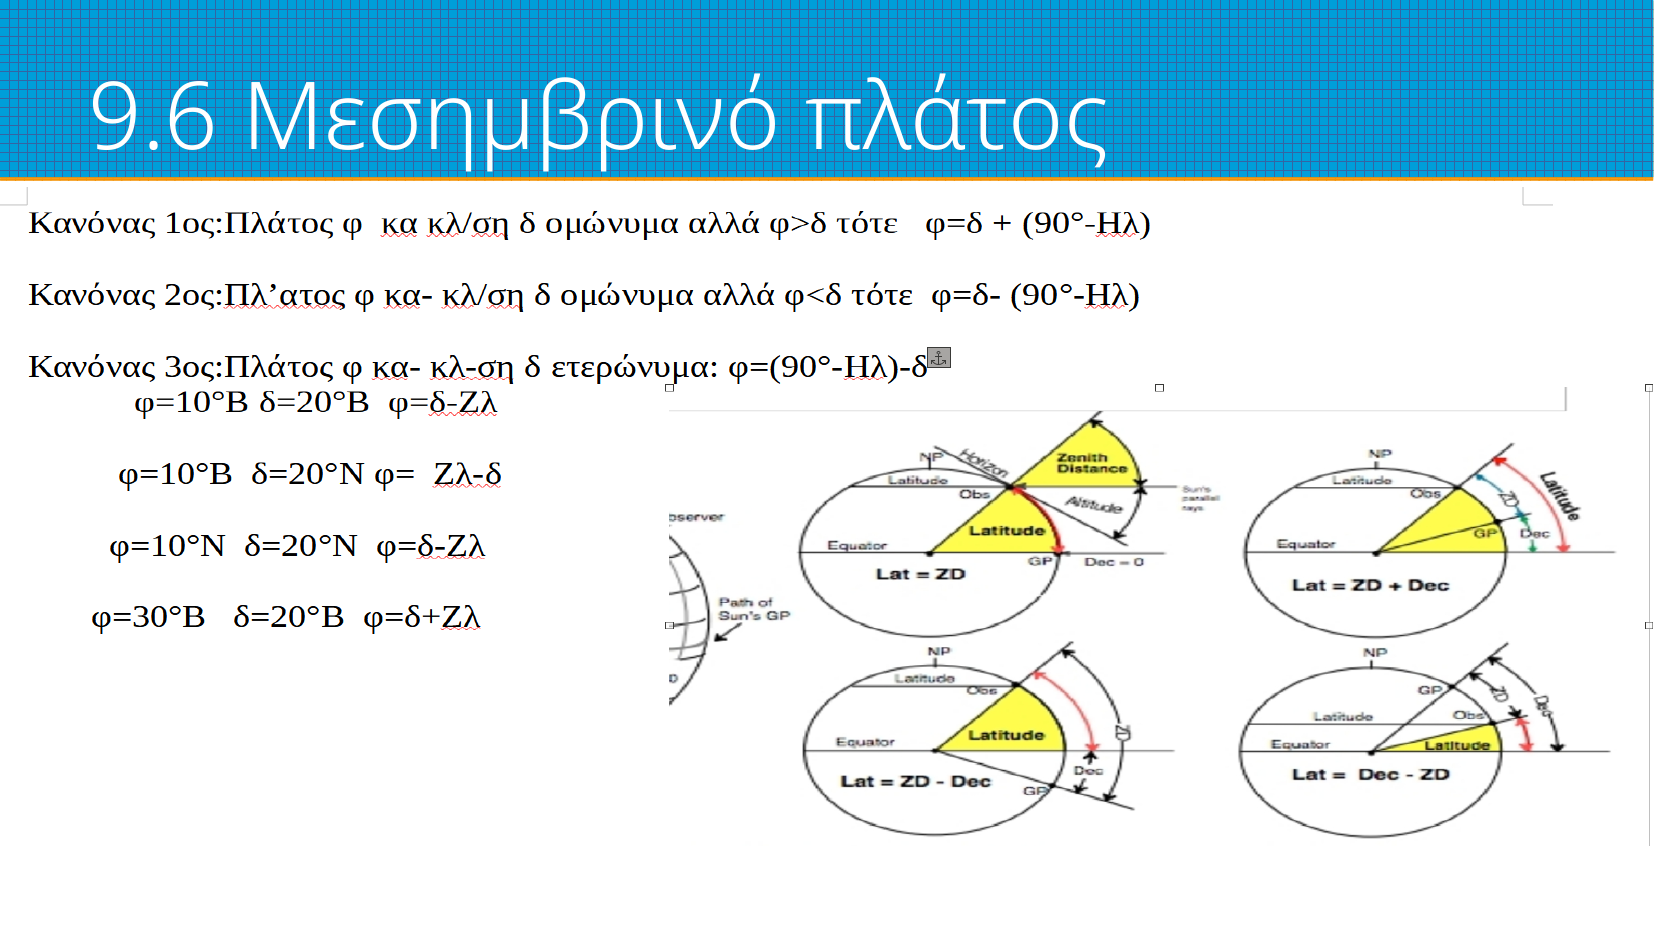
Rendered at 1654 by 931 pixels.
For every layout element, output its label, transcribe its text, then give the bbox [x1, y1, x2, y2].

title 9.6 Μεσημβρινό πλάτος [88, 14, 1565, 178]
picture [0, 187, 1653, 846]
